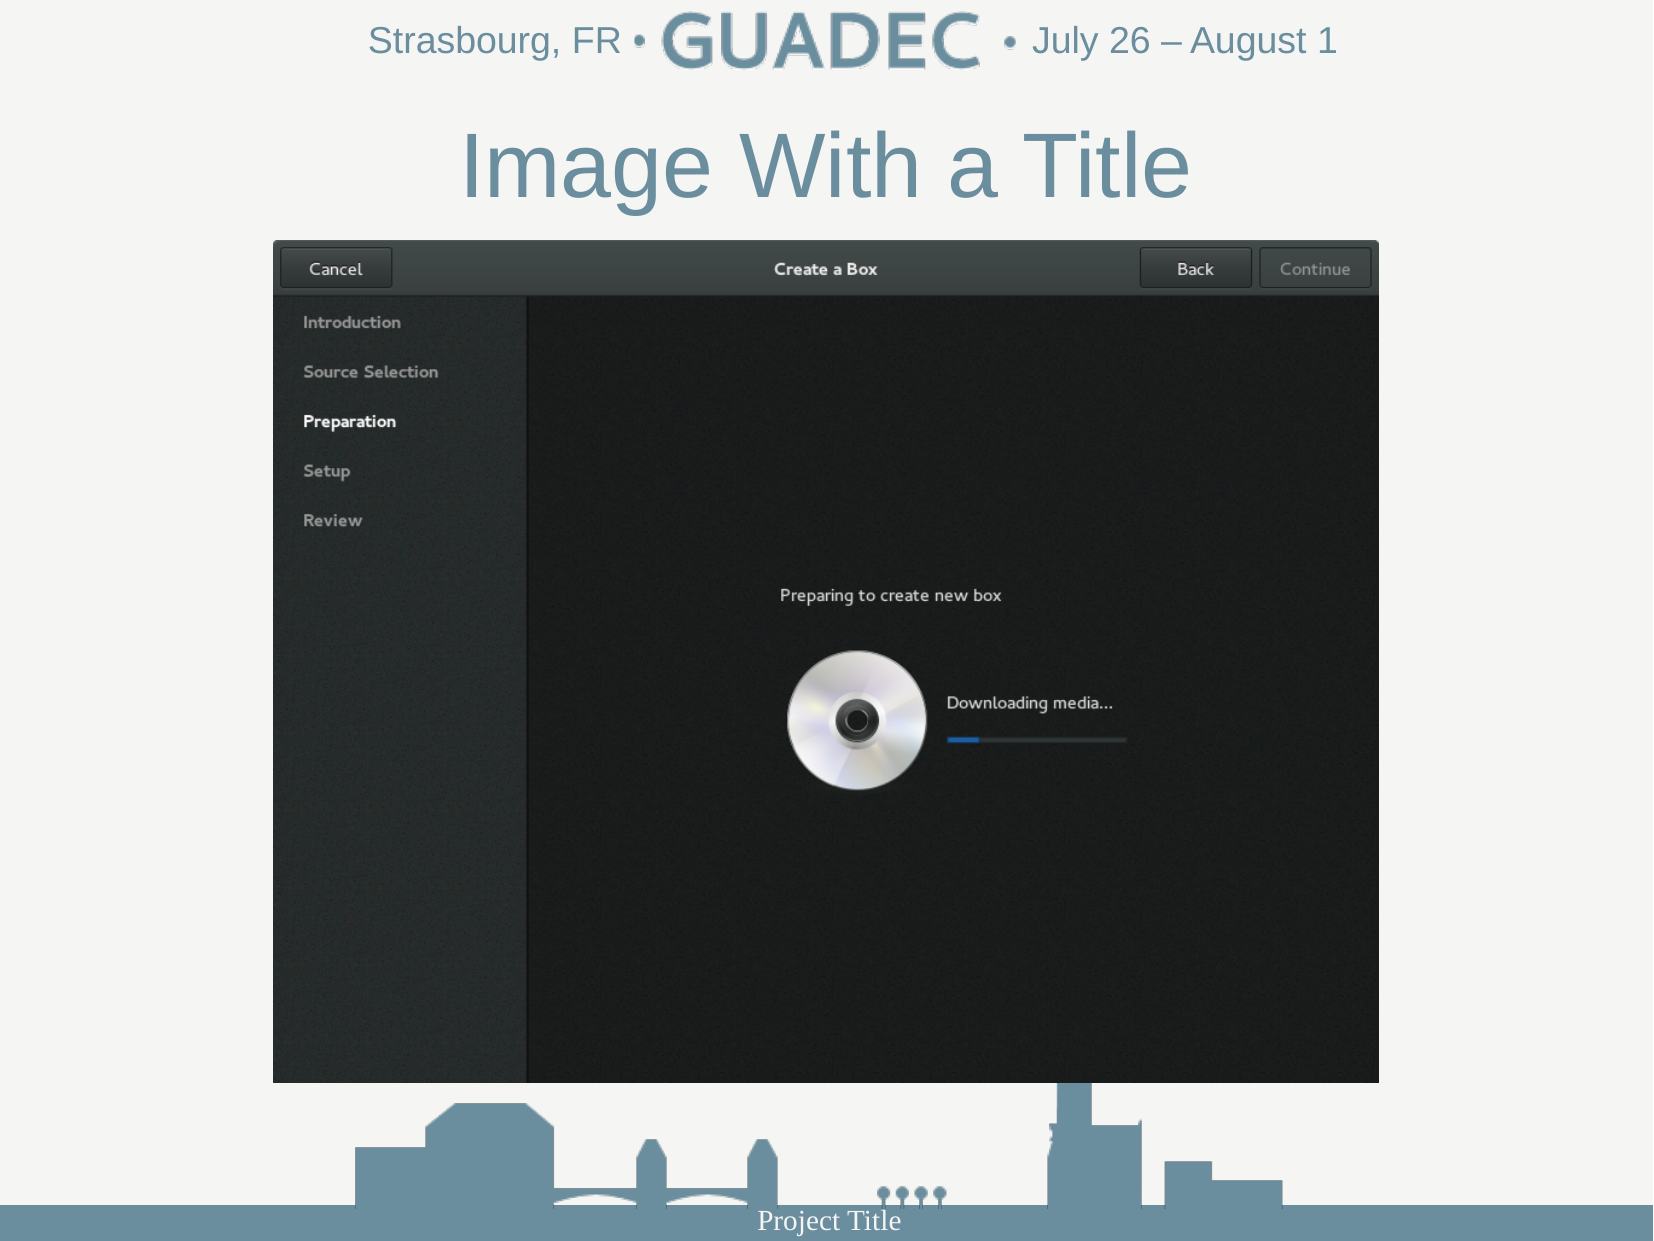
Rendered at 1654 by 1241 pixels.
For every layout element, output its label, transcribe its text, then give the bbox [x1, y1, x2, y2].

picture [273, 240, 1379, 1209]
picture [634, 9, 1016, 70]
title Image With a Title [82, 114, 1571, 217]
